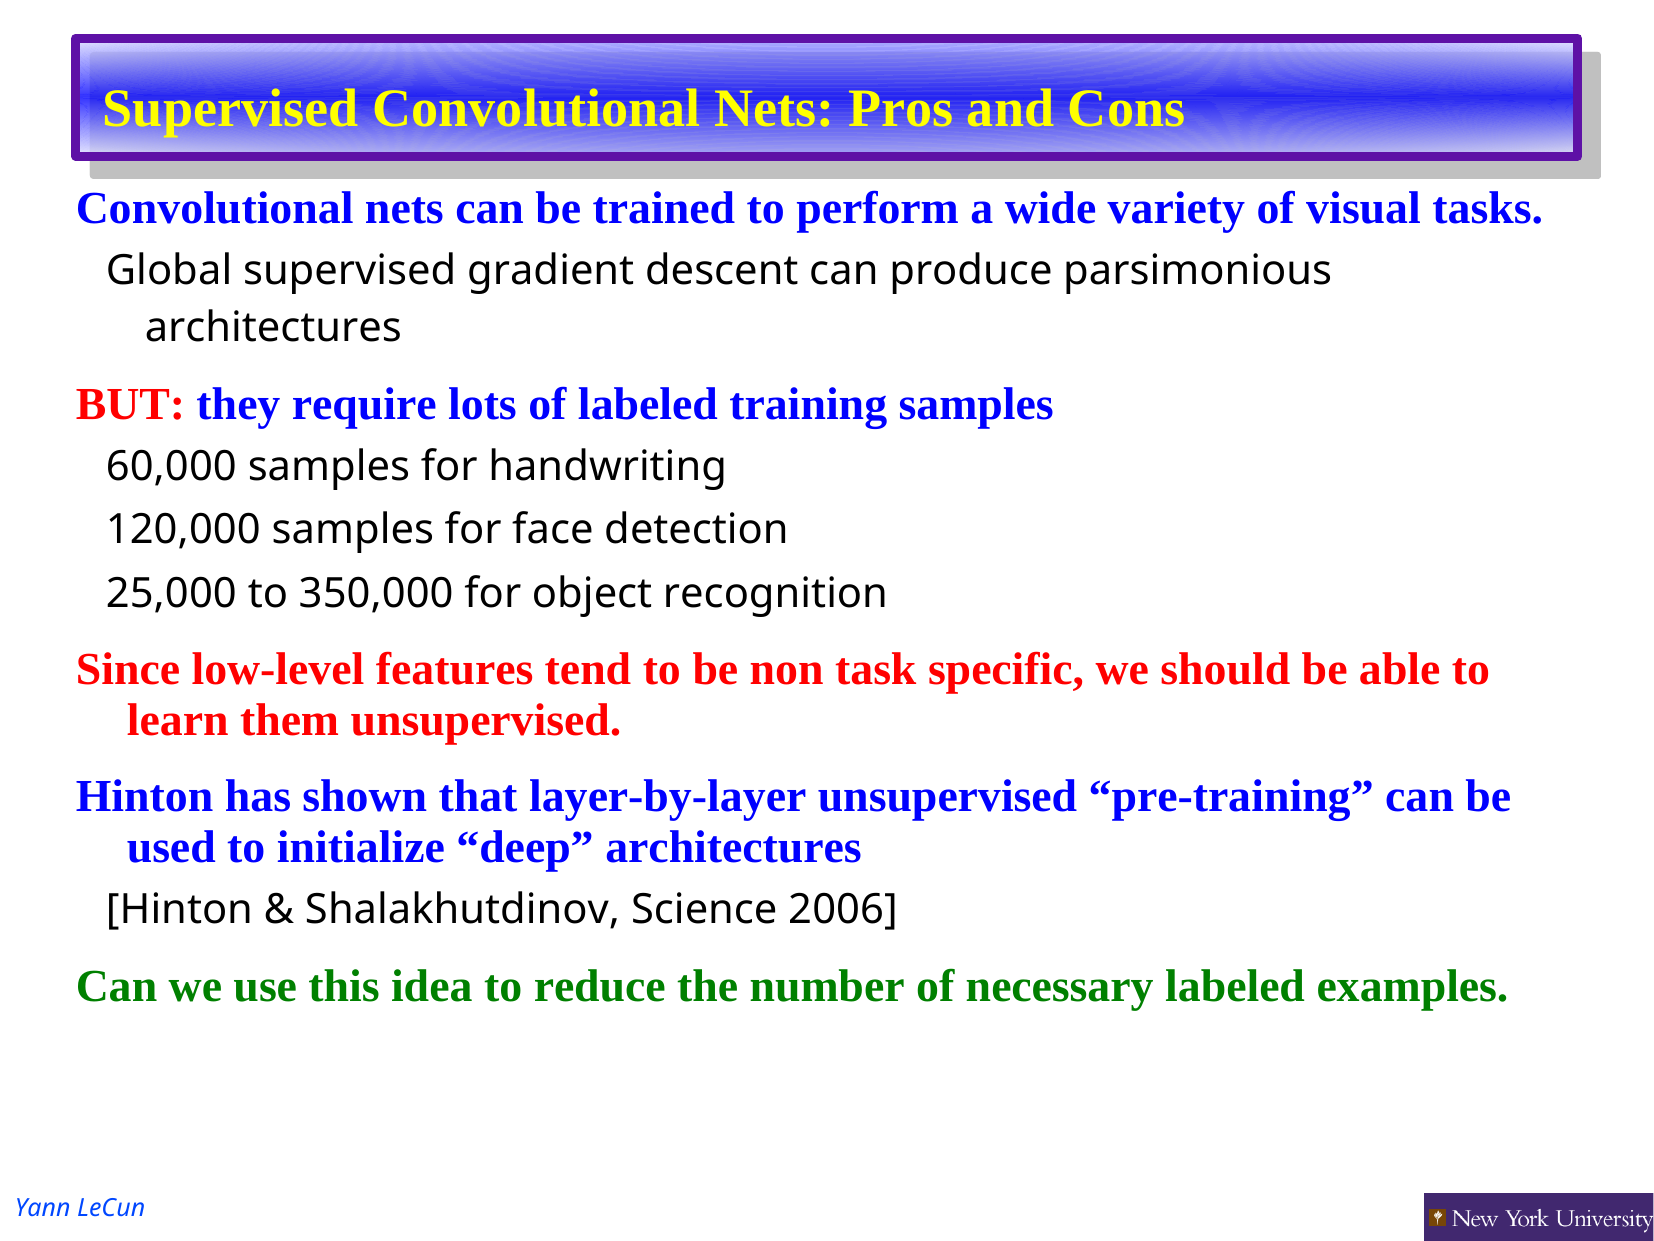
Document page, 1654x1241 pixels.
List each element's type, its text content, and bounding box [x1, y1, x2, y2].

list Convolutional nets can be trained to perform a wide variety of visual tasks. Global supervised gradient descent can produce parsimonious architectures BUT: they require lots of labeled training samples 60,000 samples for handwriting 120,000 samples for face detection 25,000 to 350,000 for object recognition Since low-level features tend to be non task specific, we should be able to learn them unsupervised. Hinton has shown that layer-by-layer unsupervised “pre-training” can be used to initialize “deep” architectures [Hinton & Shalakhutdinov, Science 2006] Can we use this idea to reduce the number of necessary labeled examples. [75, 182, 1585, 1201]
picture [1424, 1193, 1654, 1241]
title Supervised Convolutional Nets: Pros and Cons [75, 38, 1578, 157]
